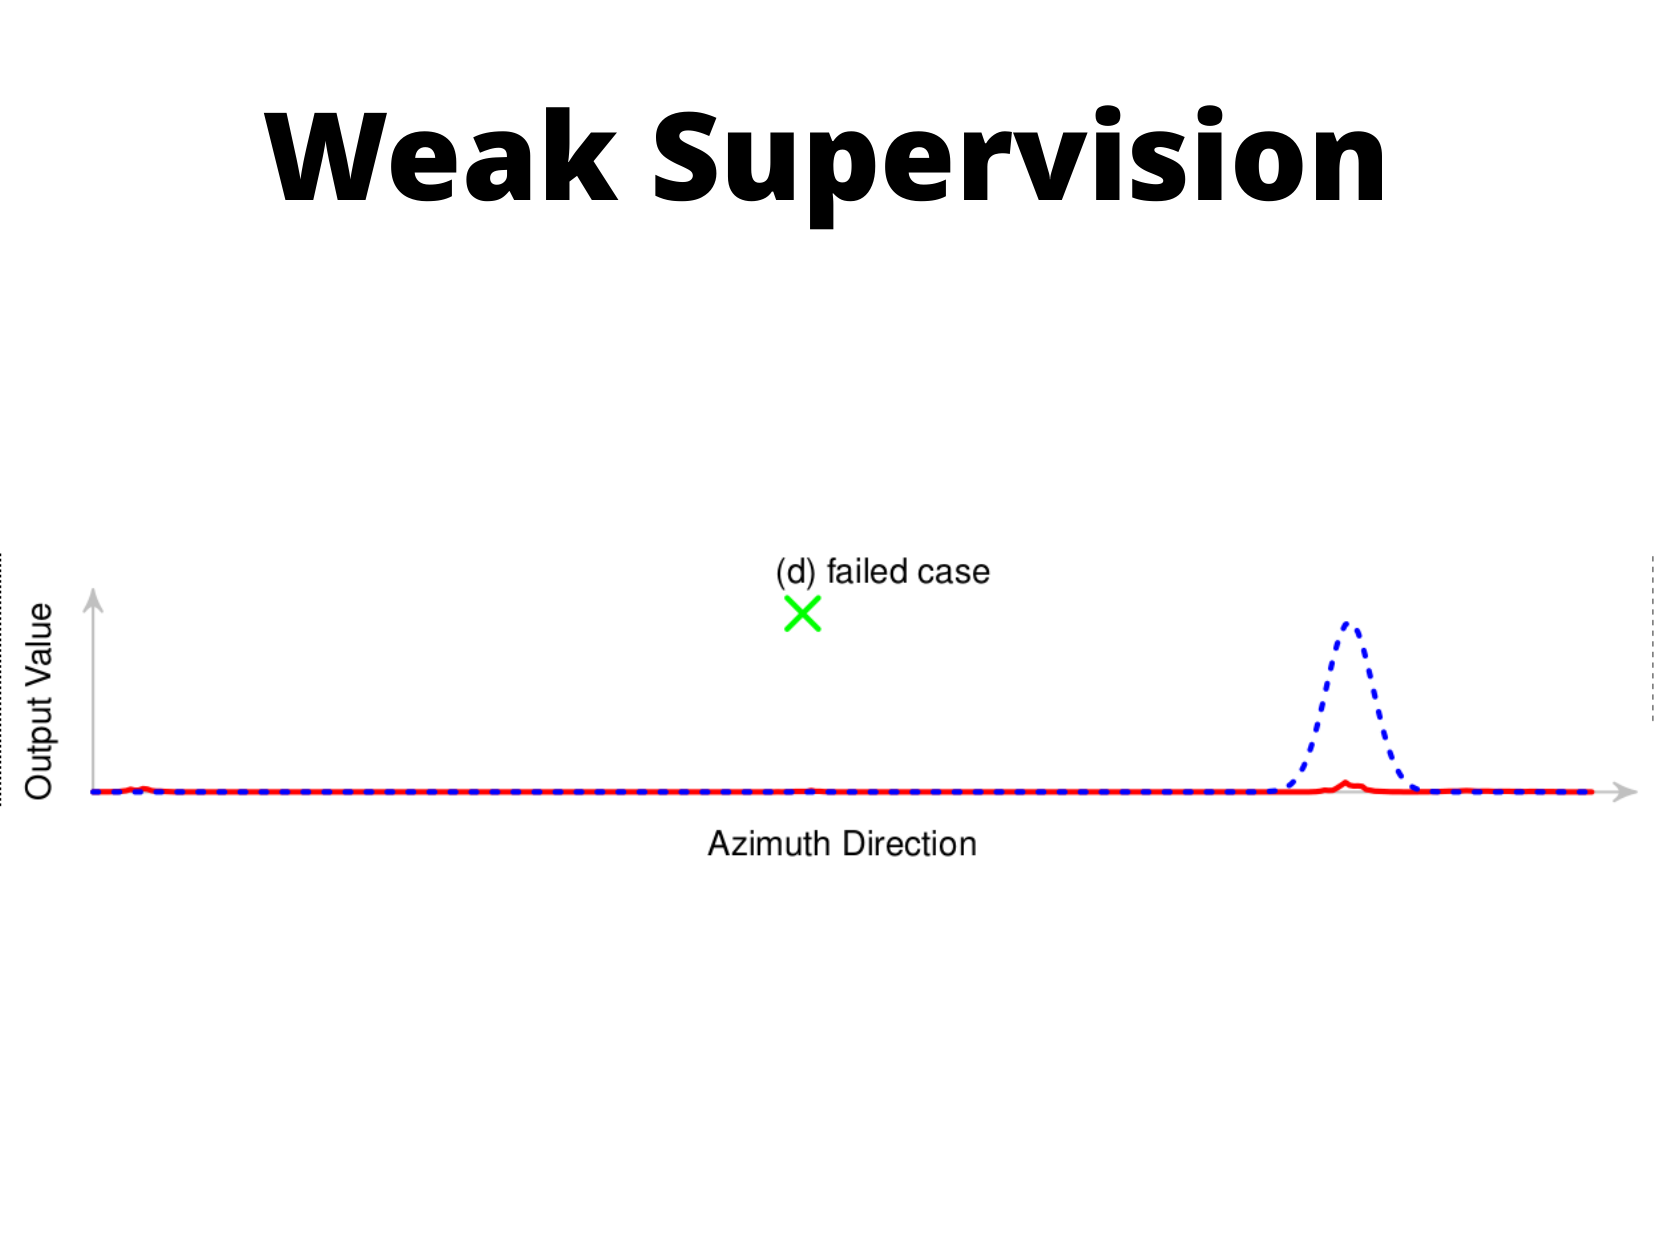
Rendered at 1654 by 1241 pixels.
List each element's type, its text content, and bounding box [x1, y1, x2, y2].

picture [0, 551, 1654, 875]
title Weak Supervision [82, 49, 1571, 257]
